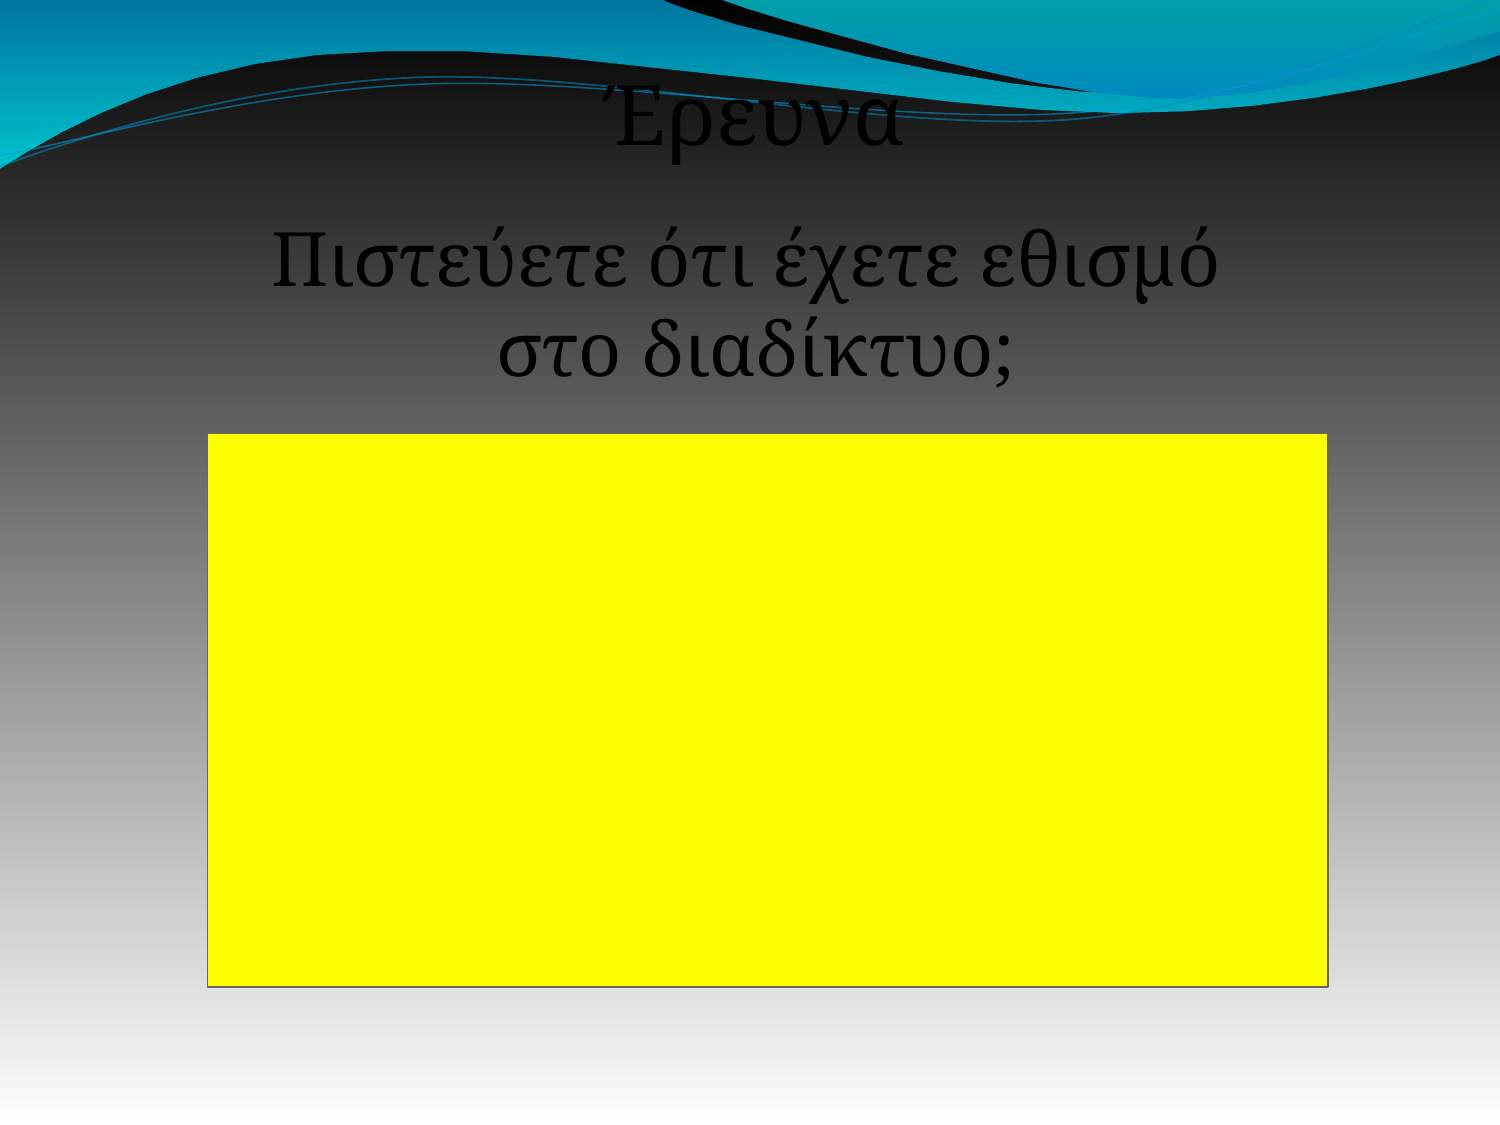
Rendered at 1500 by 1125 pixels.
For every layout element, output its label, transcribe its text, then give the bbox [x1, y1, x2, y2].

chart [206, 432, 1329, 988]
text_box Έρευνα Πιστεύετε ότι έχετε εθισμό στο διαδίκτυο; [88, 54, 1424, 400]
